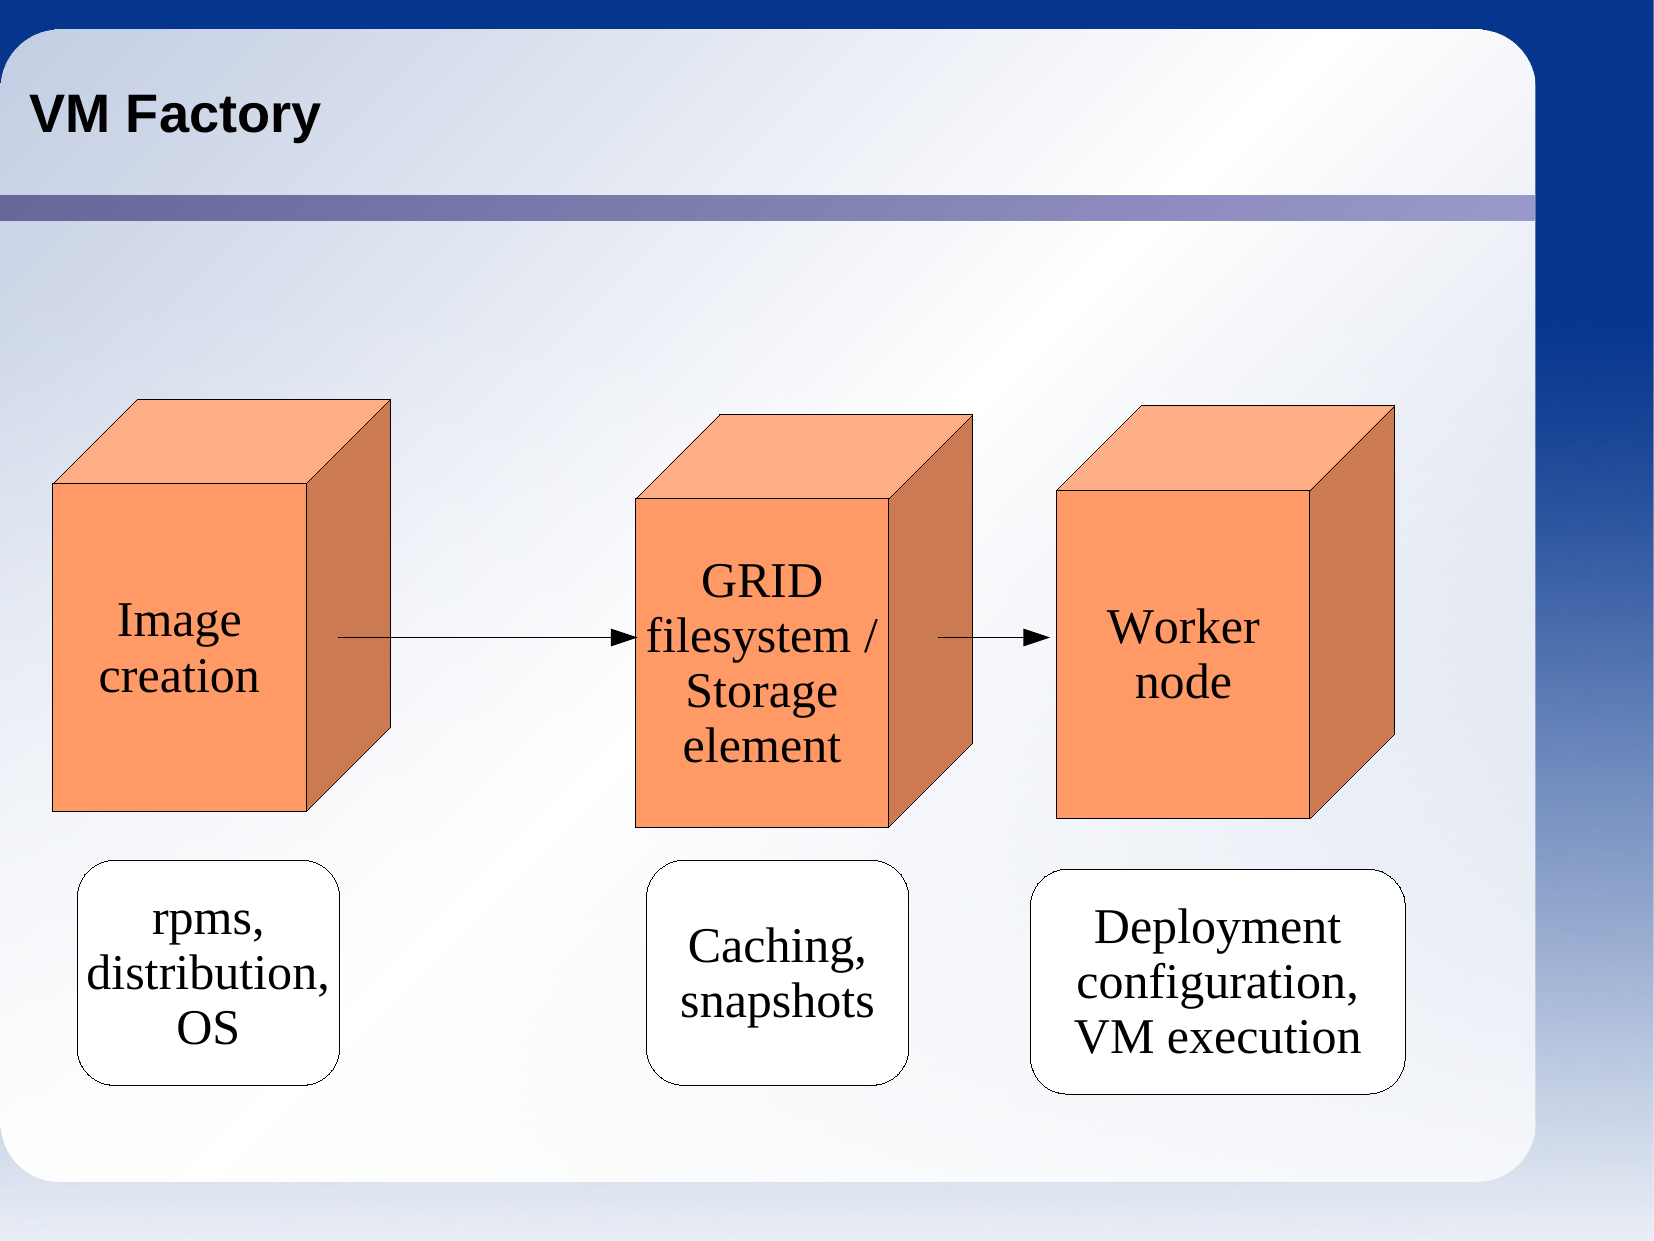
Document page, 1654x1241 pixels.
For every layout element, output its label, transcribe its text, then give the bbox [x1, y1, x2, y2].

title VM Factory [29, 49, 1506, 178]
text_box Caching, snapshots [646, 860, 909, 1086]
text_box GRID filesystem / Storage element [635, 499, 888, 828]
text_box rpms, distribution, OS [77, 860, 340, 1086]
text_box Worker node [1056, 491, 1309, 819]
picture [0, 0, 1654, 1241]
text_box Deployment configuration, VM execution [1030, 869, 1406, 1095]
text_box Image creation [52, 484, 306, 812]
